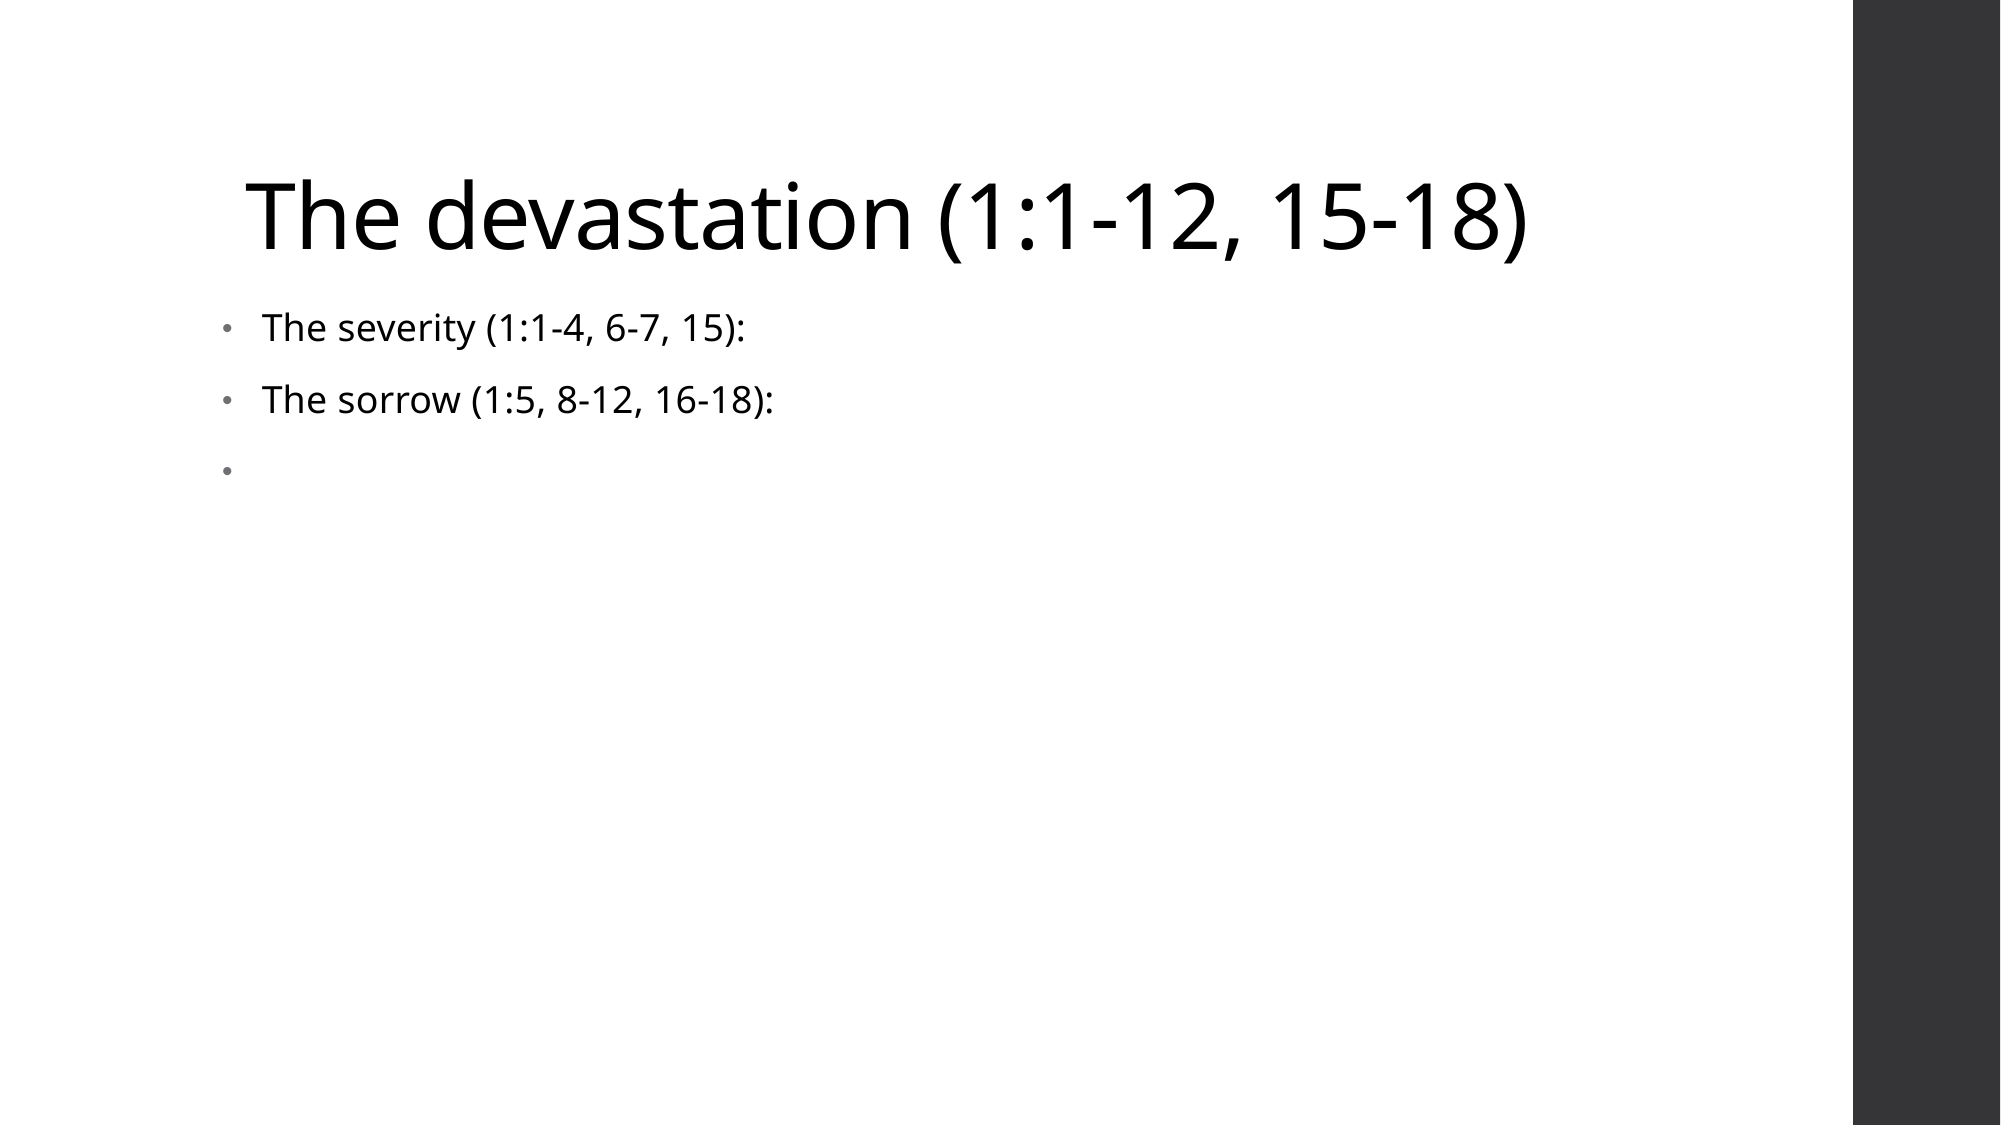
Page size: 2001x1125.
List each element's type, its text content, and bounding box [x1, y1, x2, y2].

title The devastation (1:1-12, 15-18) [206, 60, 1797, 278]
list The severity (1:1-4, 6-7, 15): The sorrow (1:5, 8-12, 16-18): [206, 299, 1617, 1014]
